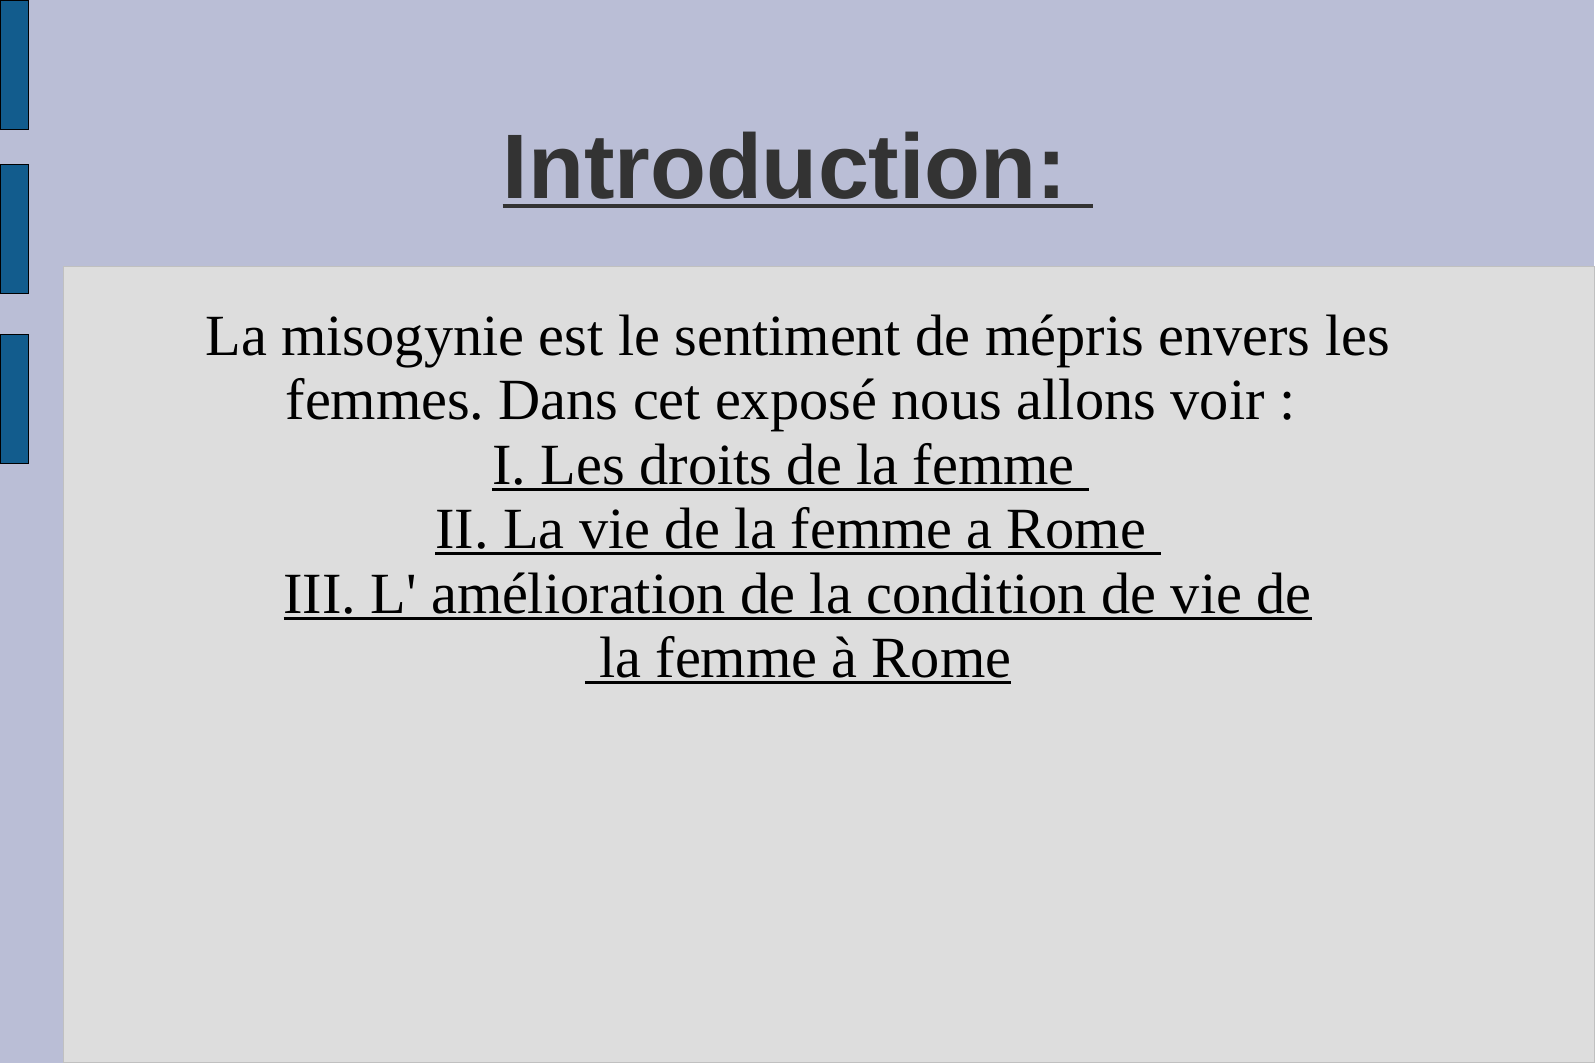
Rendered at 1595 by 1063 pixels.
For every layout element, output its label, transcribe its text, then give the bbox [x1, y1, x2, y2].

subtitle La misogynie est le sentiment de mépris envers les femmes. Dans cet exposé nous allons voir : I. Les droits de la femme II. La vie de la femme a Rome III. L' amélioration de la condition de vie de la femme à Rome [117, 32, 1479, 703]
